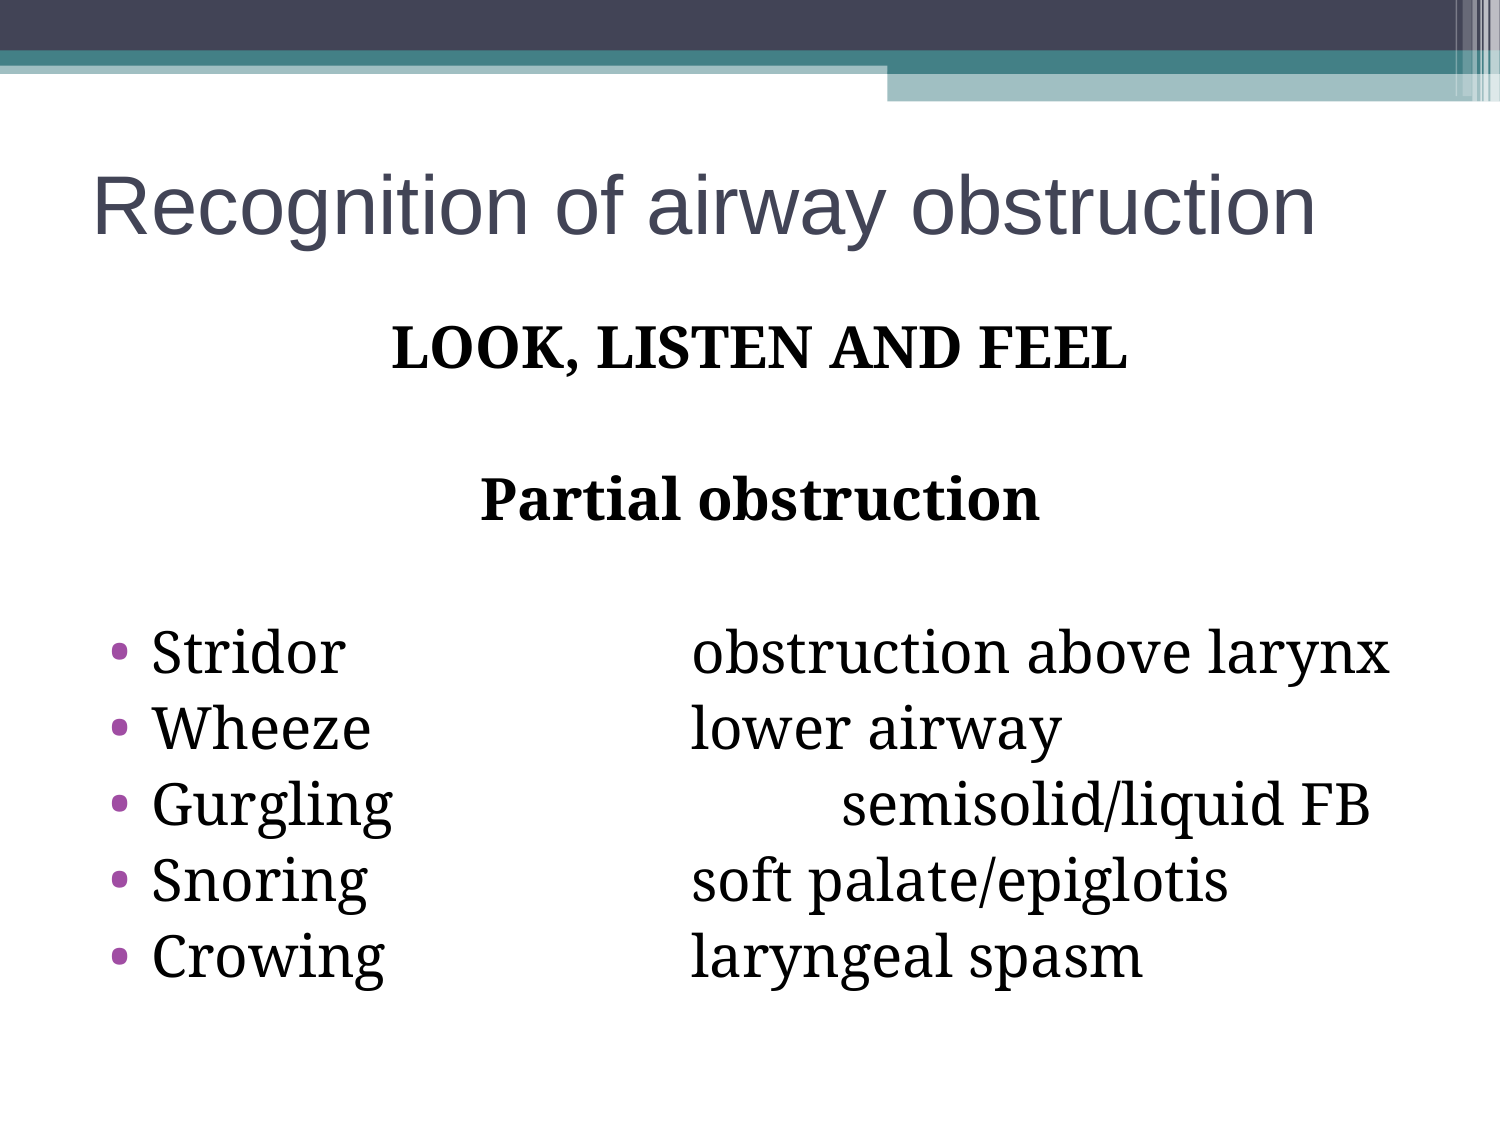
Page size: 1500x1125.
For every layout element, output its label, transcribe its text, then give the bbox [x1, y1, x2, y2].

text_box Recognition of airway obstruction [76, 113, 1427, 289]
text_box LOOK, LISTEN AND FEEL Partial obstruction Stridor obstruction above larynx Wheeze lower airway Gurgling semisolid/liquid FB Snoring soft palate/epiglotis Crowing laryngeal spasm [76, 302, 1427, 1013]
